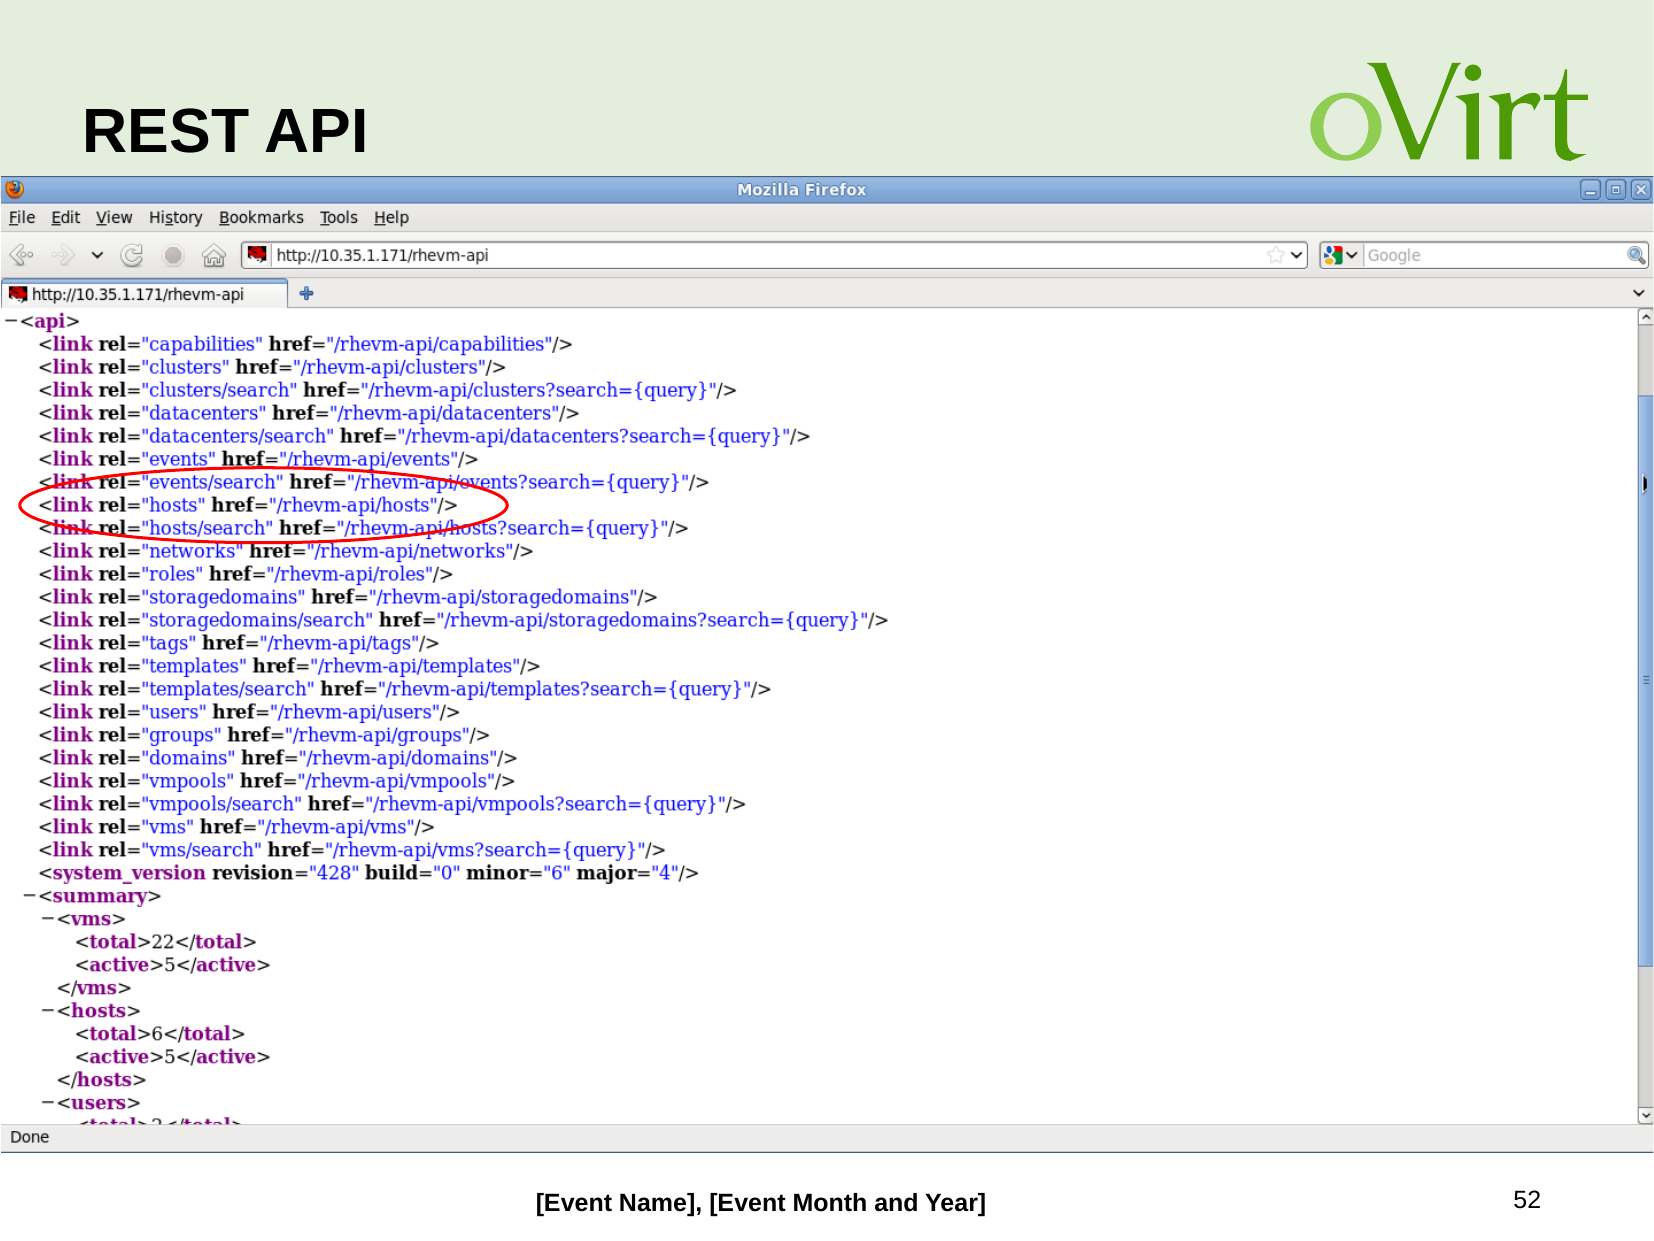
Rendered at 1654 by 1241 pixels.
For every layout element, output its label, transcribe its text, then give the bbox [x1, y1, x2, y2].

picture [1, 176, 1654, 1153]
title REST API [82, 37, 1571, 176]
